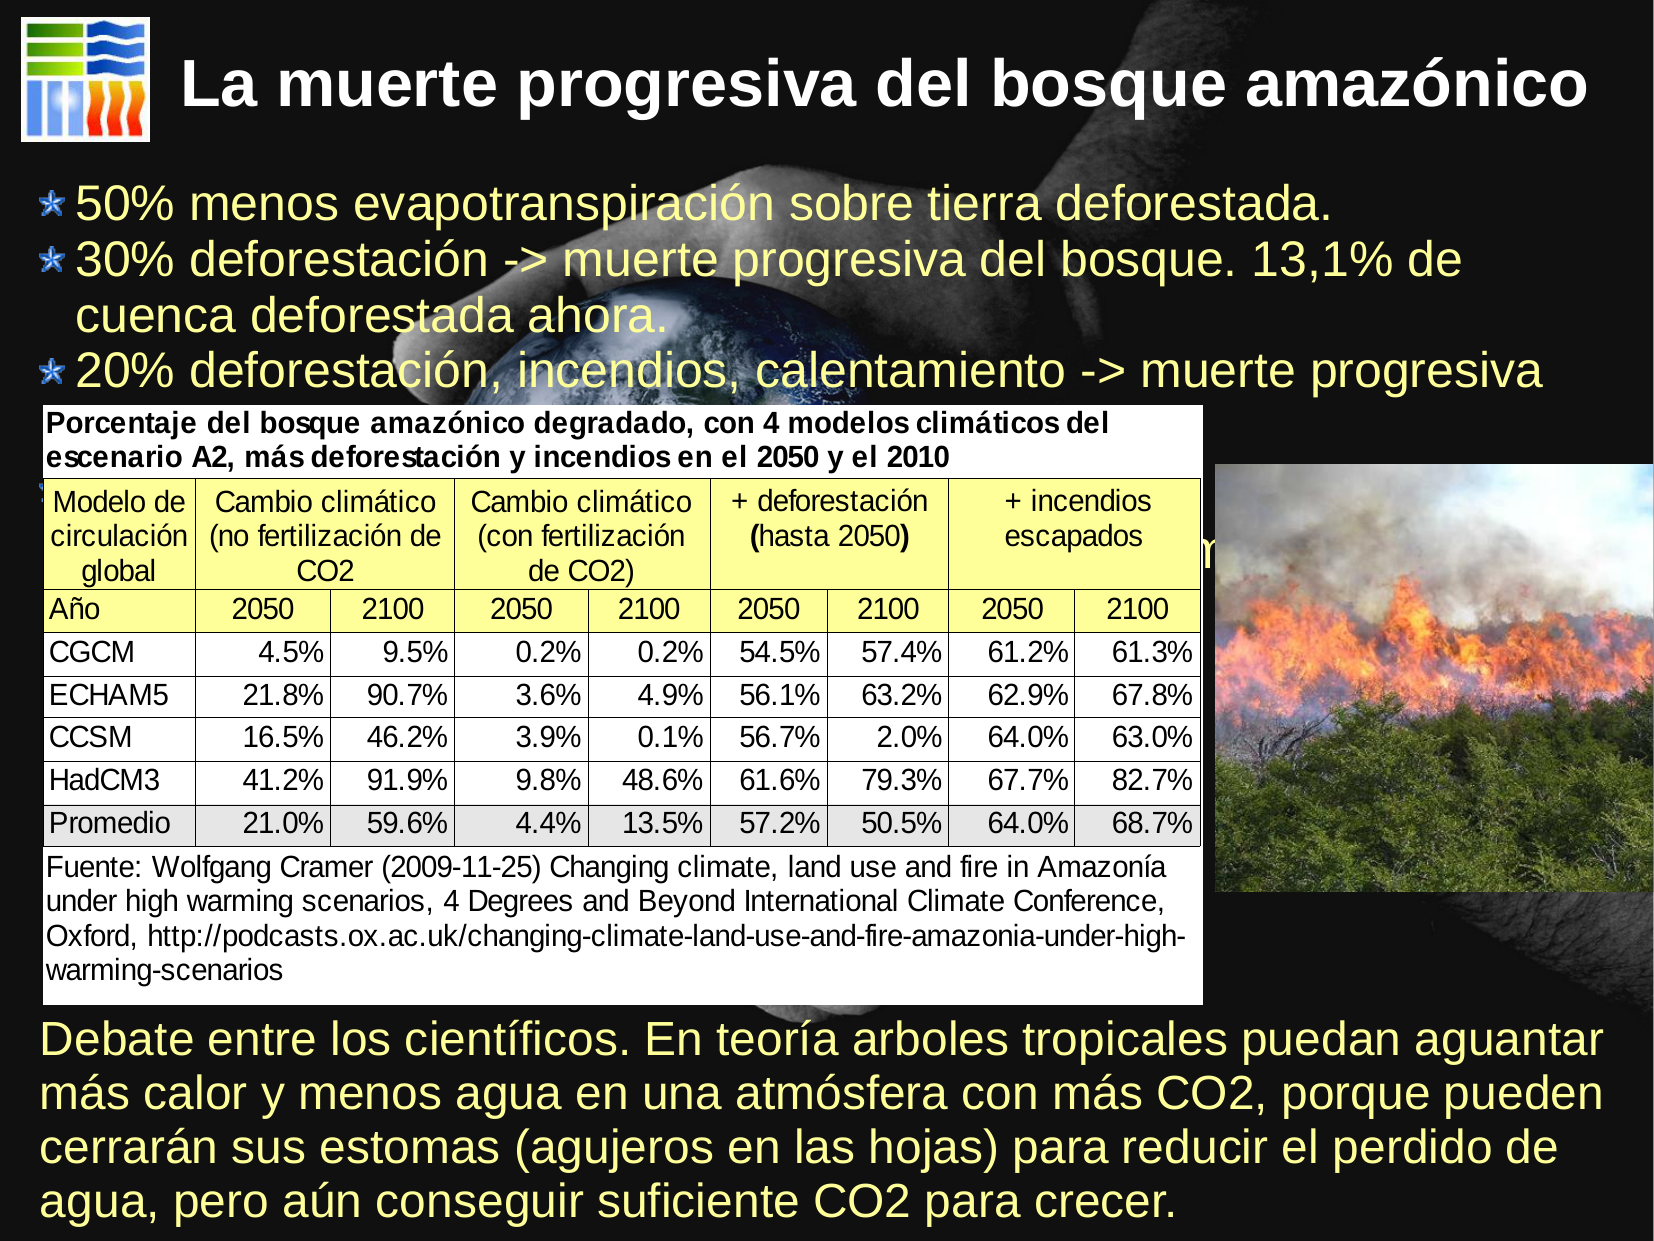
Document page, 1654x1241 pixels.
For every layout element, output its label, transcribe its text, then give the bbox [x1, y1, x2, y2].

text_box 50% menos evapotranspiración sobre tierra deforestada. 30% deforestación -> muerte progresiva del bosque. 13,1% de cuenca deforestada ahora. 20% deforestación, incendios, calentamiento -> muerte progresiva Centro Hadley (2004): 2°C de calentamiento: 20%-40% del bosque amazónico morirá en 100 años. 3°C de calentamiento: 75% morirá. 4°C de calentamiento: 85% morirá. [25, 168, 1633, 1088]
text_box La muerte progresiva del bosque amazónico [180, 8, 1621, 159]
text_box Debate entre los científicos. En teoría arboles tropicales puedan aguantar más calor y menos agua en una atmósfera con más CO2, porque pueden cerrarán sus estomas (agujeros en las hojas) para reducir el perdido de agua, pero aún conseguir suficiente CO2 para crecer. [25, 1005, 1631, 1241]
picture [42, 405, 1203, 1006]
picture [0, 0, 1654, 1241]
